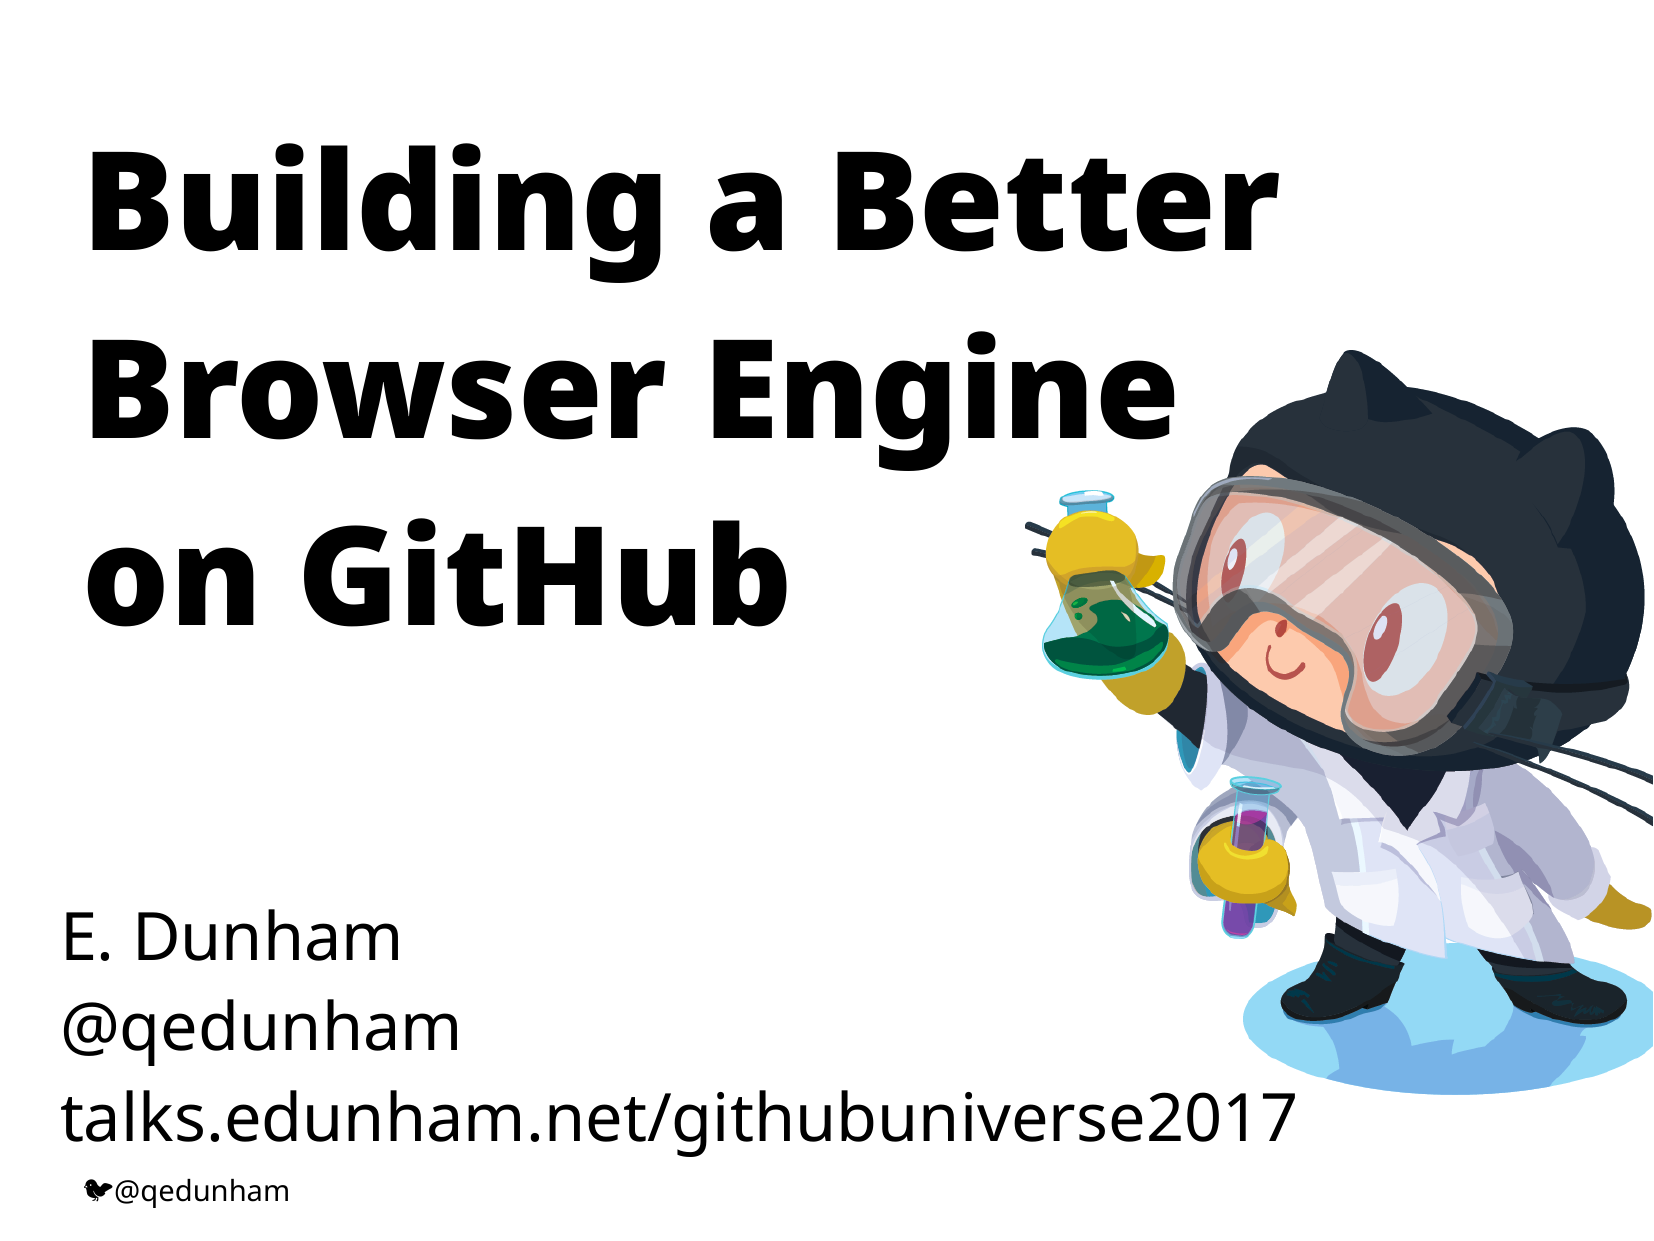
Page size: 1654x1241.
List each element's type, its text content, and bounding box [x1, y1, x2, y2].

picture [965, 284, 1653, 1136]
title Building a Better Browser Engine on GitHub [82, 49, 1571, 721]
subtitle E. Dunham @qedunham talks.edunham.net/githubuniverse2017 [60, 780, 1321, 1241]
